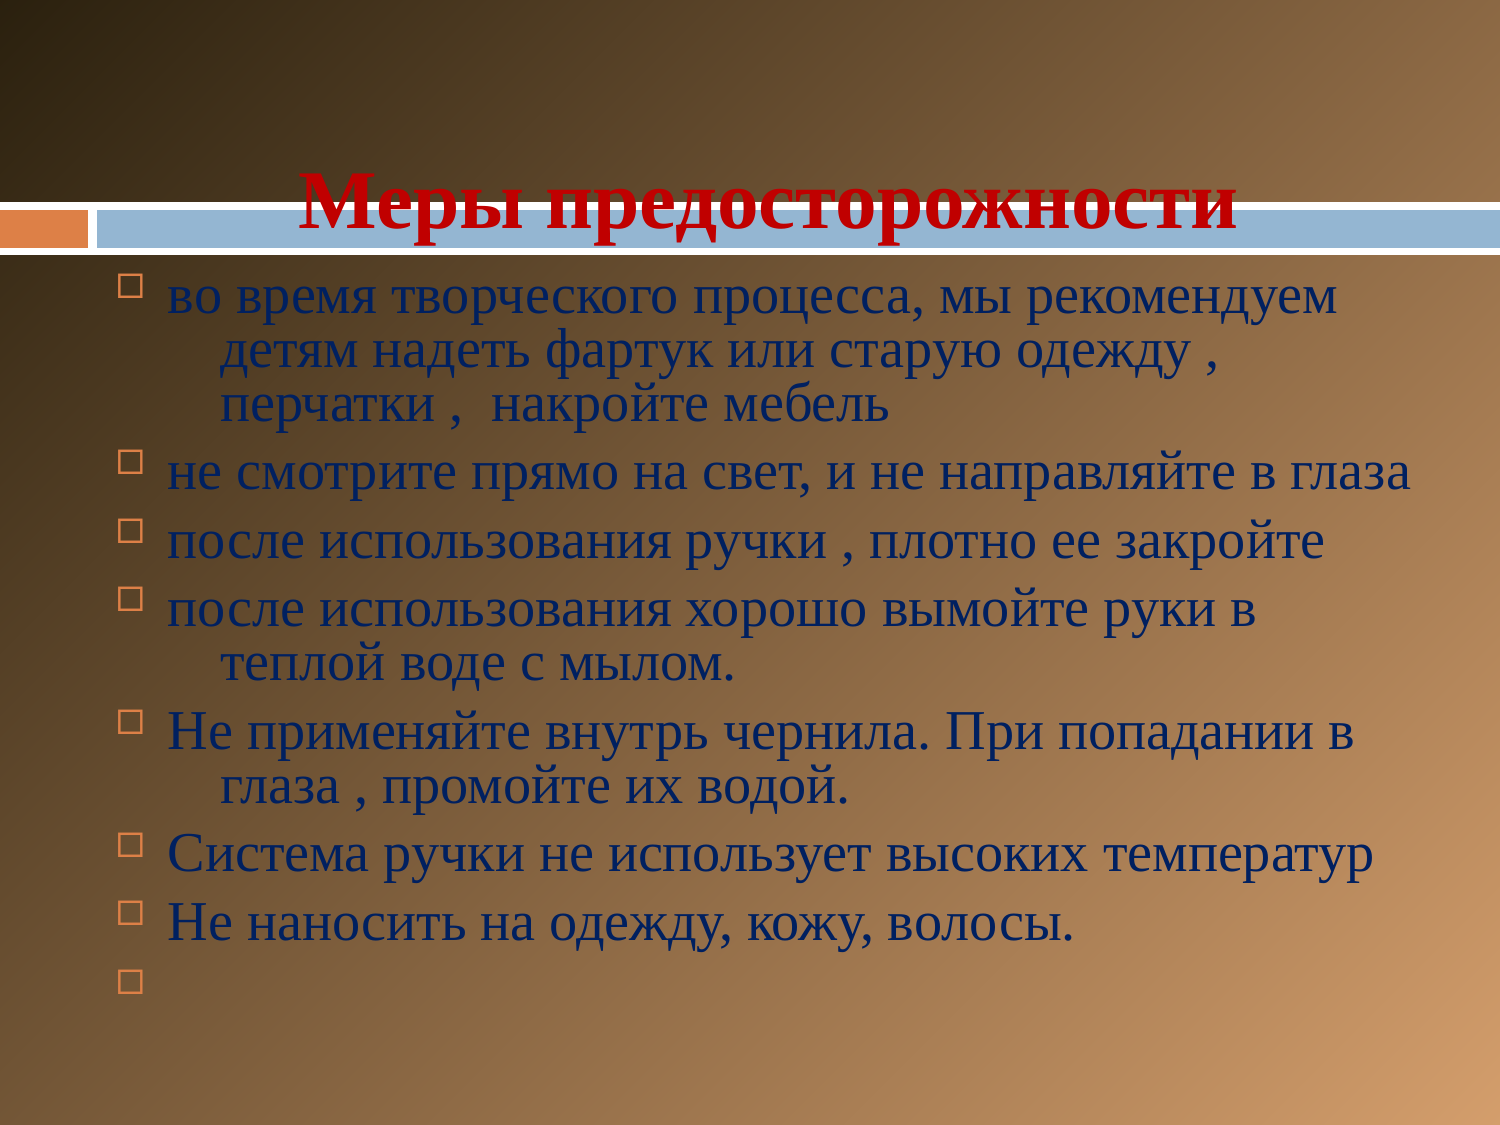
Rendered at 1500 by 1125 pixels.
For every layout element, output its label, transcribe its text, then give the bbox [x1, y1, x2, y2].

title Меры предосторожности [100, 37, 1438, 150]
list во время творческого процесса, мы рекомендуем детям надеть фартук или старую одежду , перчатки , накройте мебель не смотрите прямо на свет, и не направляйте в глаза после использования ручки , плотно ее закройте после использования хорошо вымойте руки в теплой воде с мылом. Не применяйте внутрь чернила. При попадании в глаза , промойте их водой. Система ручки не использует высоких температур Не наносить на одежду, кожу, волосы. [100, 262, 1438, 1000]
